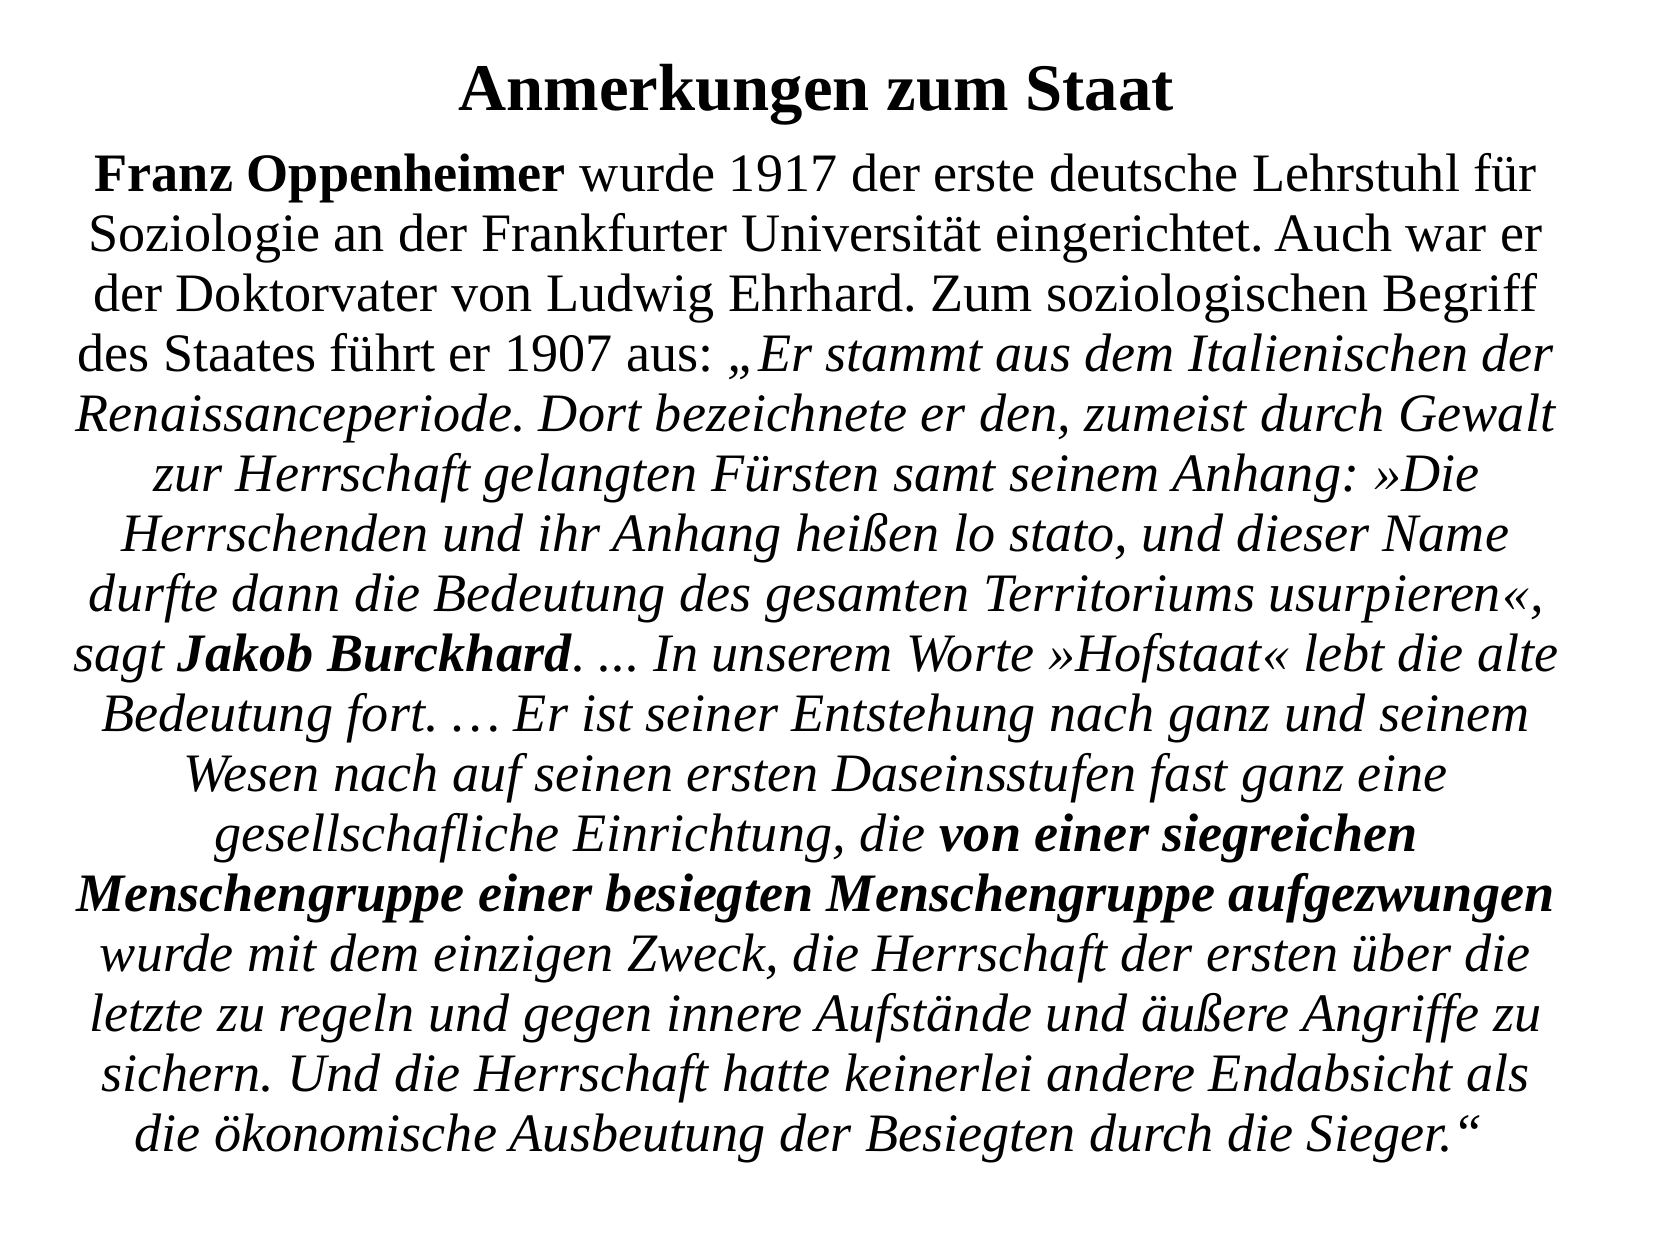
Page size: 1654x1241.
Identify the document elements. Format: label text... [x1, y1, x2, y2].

text_box Anmerkungen zum Staat Franz Oppenheimer wurde 1917 der erste deutsche Lehrstuhl für Soziologie an der Frankfurter Universität eingerichtet. Auch war er der Doktorvater von Ludwig Ehrhard. Zum soziologischen Begriff des Staates führt er 1907 aus: „Er stammt aus dem Italienischen der Renaissanceperiode. Dort bezeichnete er den, zumeist durch Gewalt zur Herrschaft gelangten Fürsten samt seinem Anhang: »Die Herrschenden und ihr Anhang heißen lo stato, und dieser Name durfte dann die Bedeutung des gesamten Territoriums usurpieren«, sagt Jakob Burckhard. ... In unserem Worte »Hofstaat« lebt die alte Bedeutung fort. … Er ist seiner Entstehung nach ganz und seinem Wesen nach auf seinen ersten Daseinsstufen fast ganz eine gesellschafliche Einrichtung, die von einer siegreichen Menschengruppe einer besiegten Menschengruppe aufgezwungen wurde mit dem einzigen Zweck, die Herrschaft der ersten über die letzte zu regeln und gegen innere Aufstände und äußere Angriffe zu sichern. Und die Herrschaft hatte keinerlei andere Endabsicht als die ökonomische Ausbeutung der Besiegten durch die Sieger.“ [59, 43, 1595, 1171]
